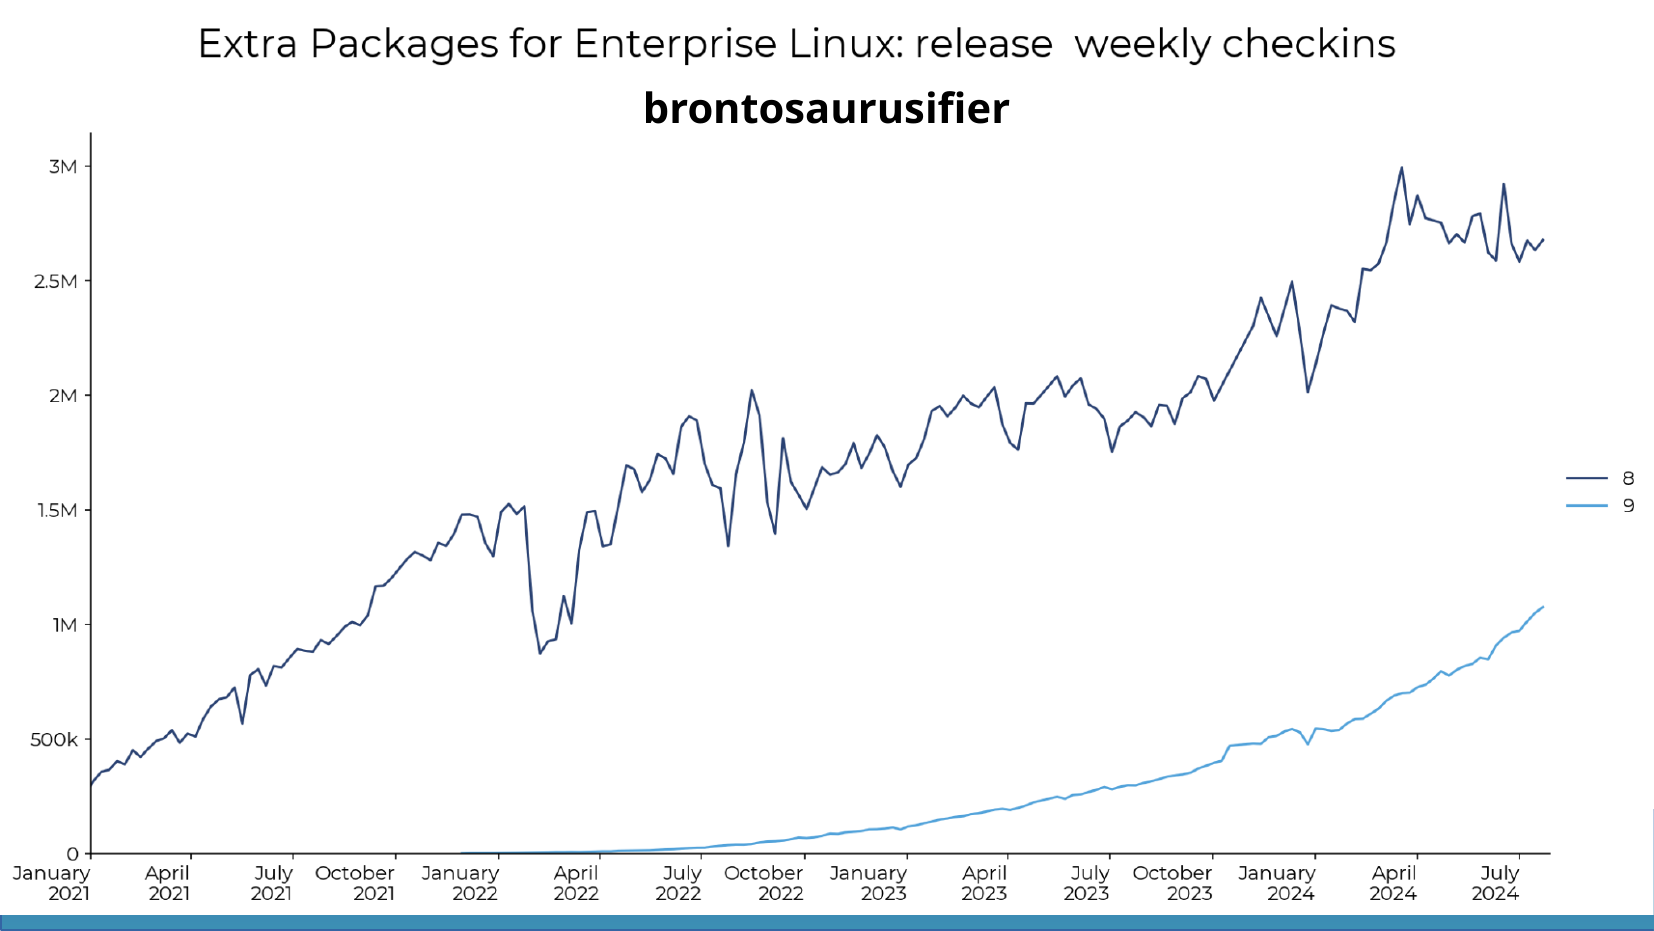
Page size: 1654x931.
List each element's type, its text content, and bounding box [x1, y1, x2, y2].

text_box brontosaurusifier [608, 74, 1045, 187]
picture [0, 15, 1654, 915]
